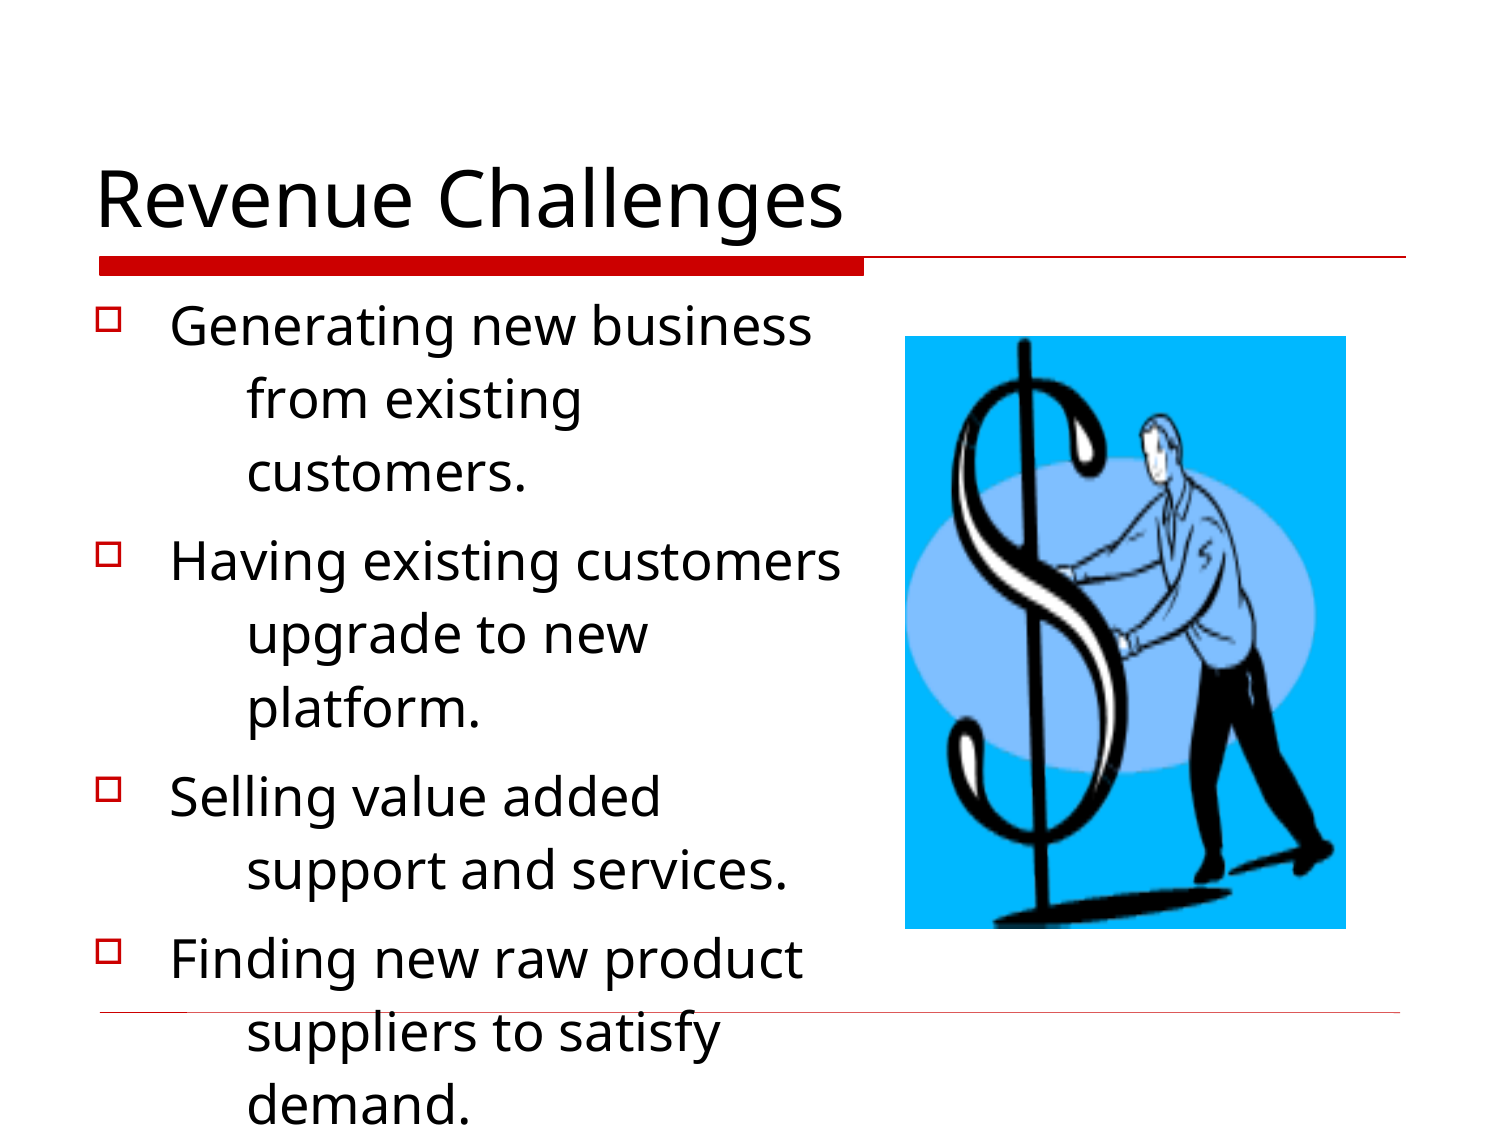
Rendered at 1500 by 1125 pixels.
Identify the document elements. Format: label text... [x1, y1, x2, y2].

title Revenue Challenges [94, 50, 1407, 250]
list Generating new business from existing customers. Having existing customers upgrade to new platform. Selling value added support and services. Finding new raw product suppliers to satisfy demand. [92, 287, 863, 988]
picture [905, 342, 1331, 924]
